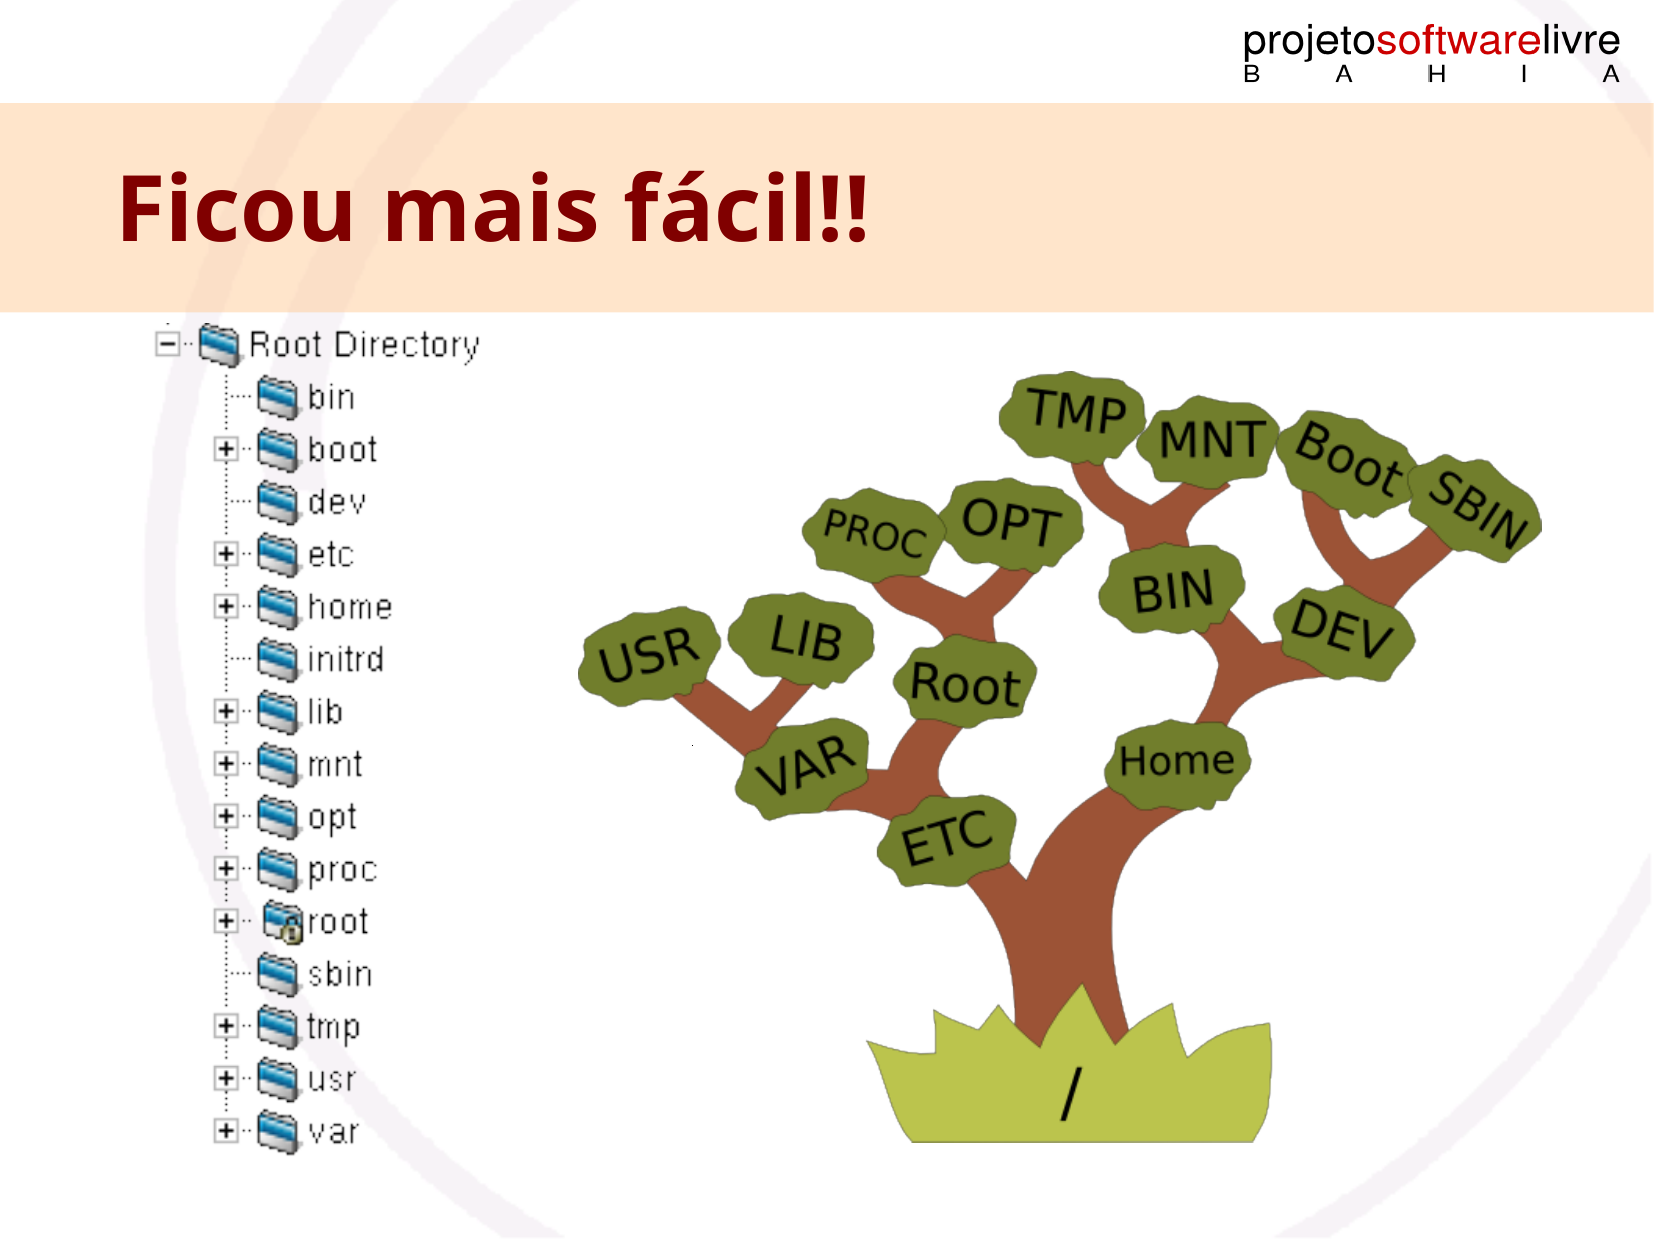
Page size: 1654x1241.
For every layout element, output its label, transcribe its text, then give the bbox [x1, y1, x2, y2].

picture [0, 313, 1654, 1241]
picture [0, 0, 1654, 103]
title Ficou mais fácil!! [115, 143, 1561, 269]
